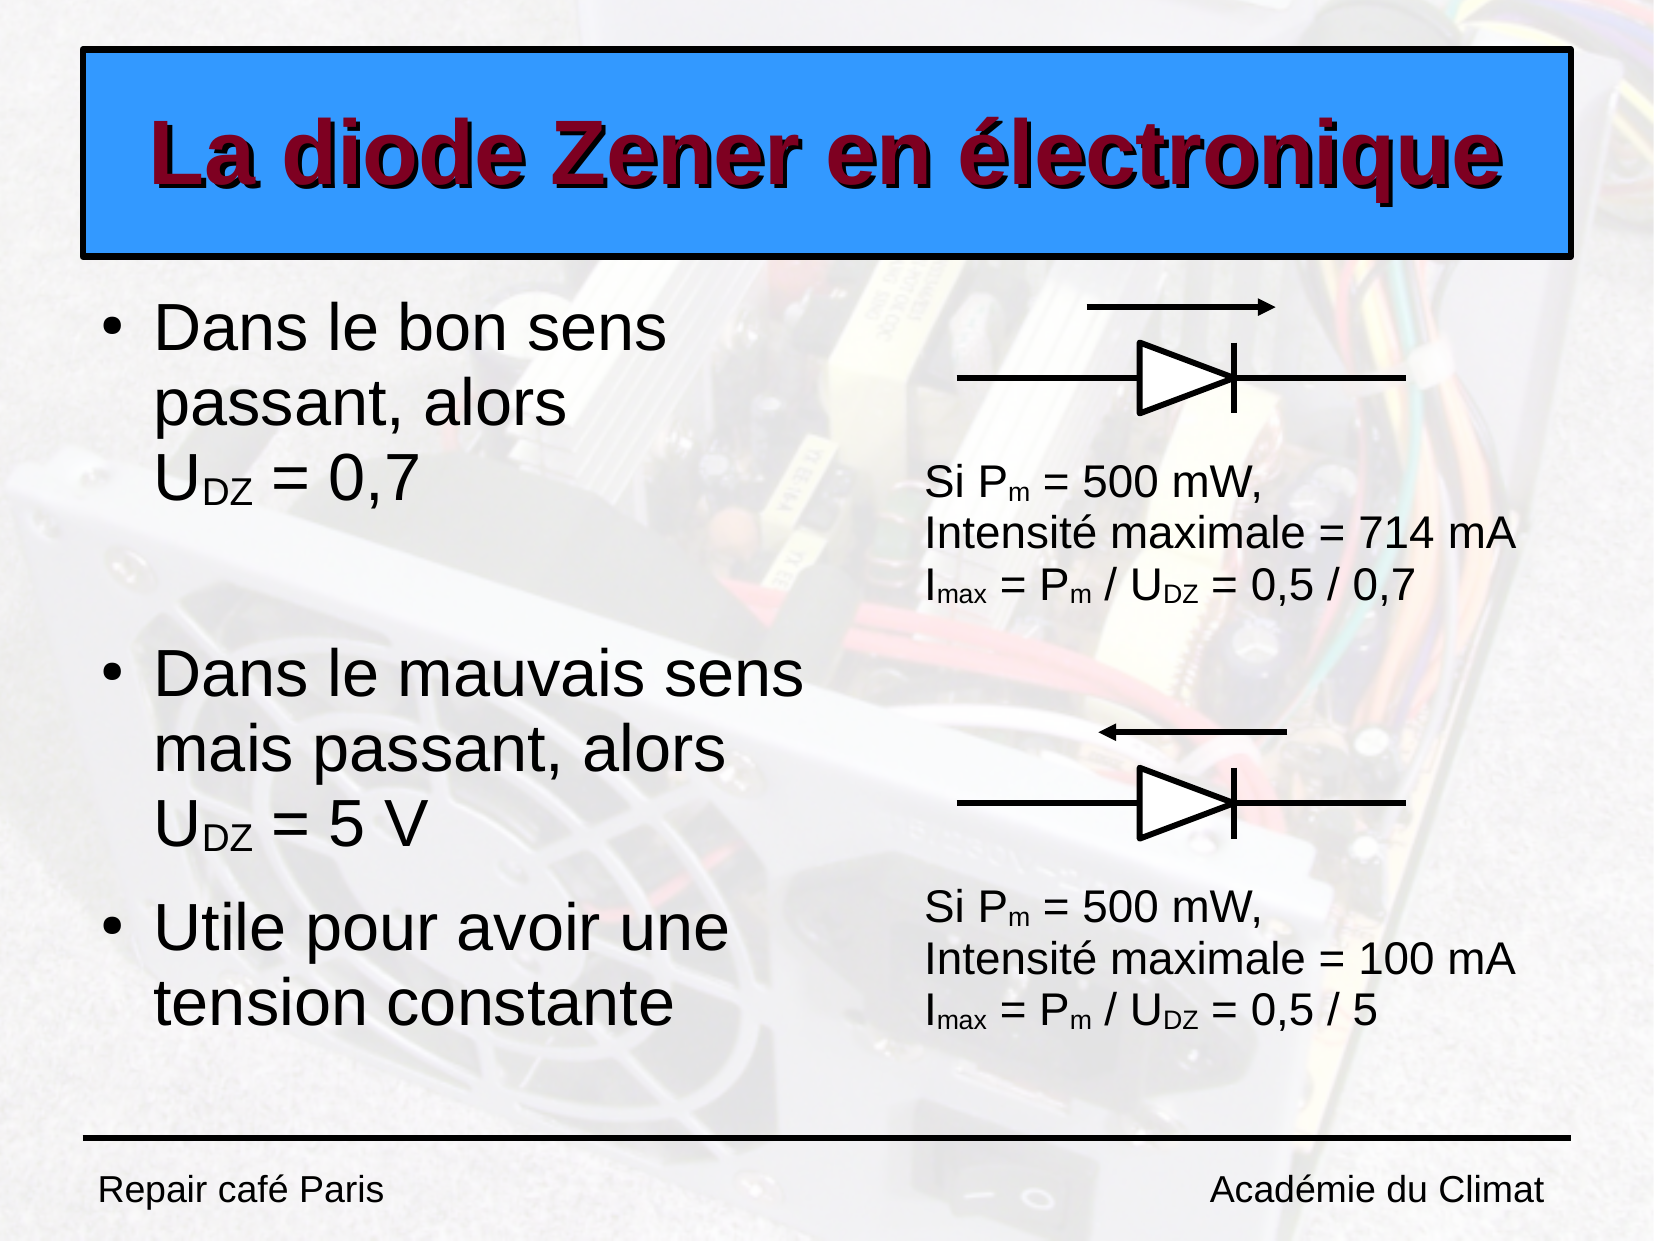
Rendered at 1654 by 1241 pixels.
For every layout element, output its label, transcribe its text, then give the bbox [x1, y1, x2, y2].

text_box Repair café Paris Académie du Climat [82, 1161, 1571, 1219]
list Dans le mauvais sens mais passant, alors UDZ = 5 V Utile pour avoir une tension constante [82, 636, 809, 1115]
text_box Si Pm = 500 mW, Intensité maximale = 100 mA Imax = Pm / UDZ = 0,5 / 5 [909, 874, 1548, 1075]
text_box Si Pm = 500 mW, Intensité maximale = 714 mA Imax = Pm / UDZ = 0,5 / 0,7 [909, 448, 1548, 650]
list Dans le bon sens passant, alors UDZ = 0,7 [82, 290, 809, 634]
title La diode Zener en électronique [82, 49, 1571, 257]
text_box [1139, 342, 1231, 414]
text_box [1139, 767, 1231, 839]
picture [0, 0, 1654, 1241]
